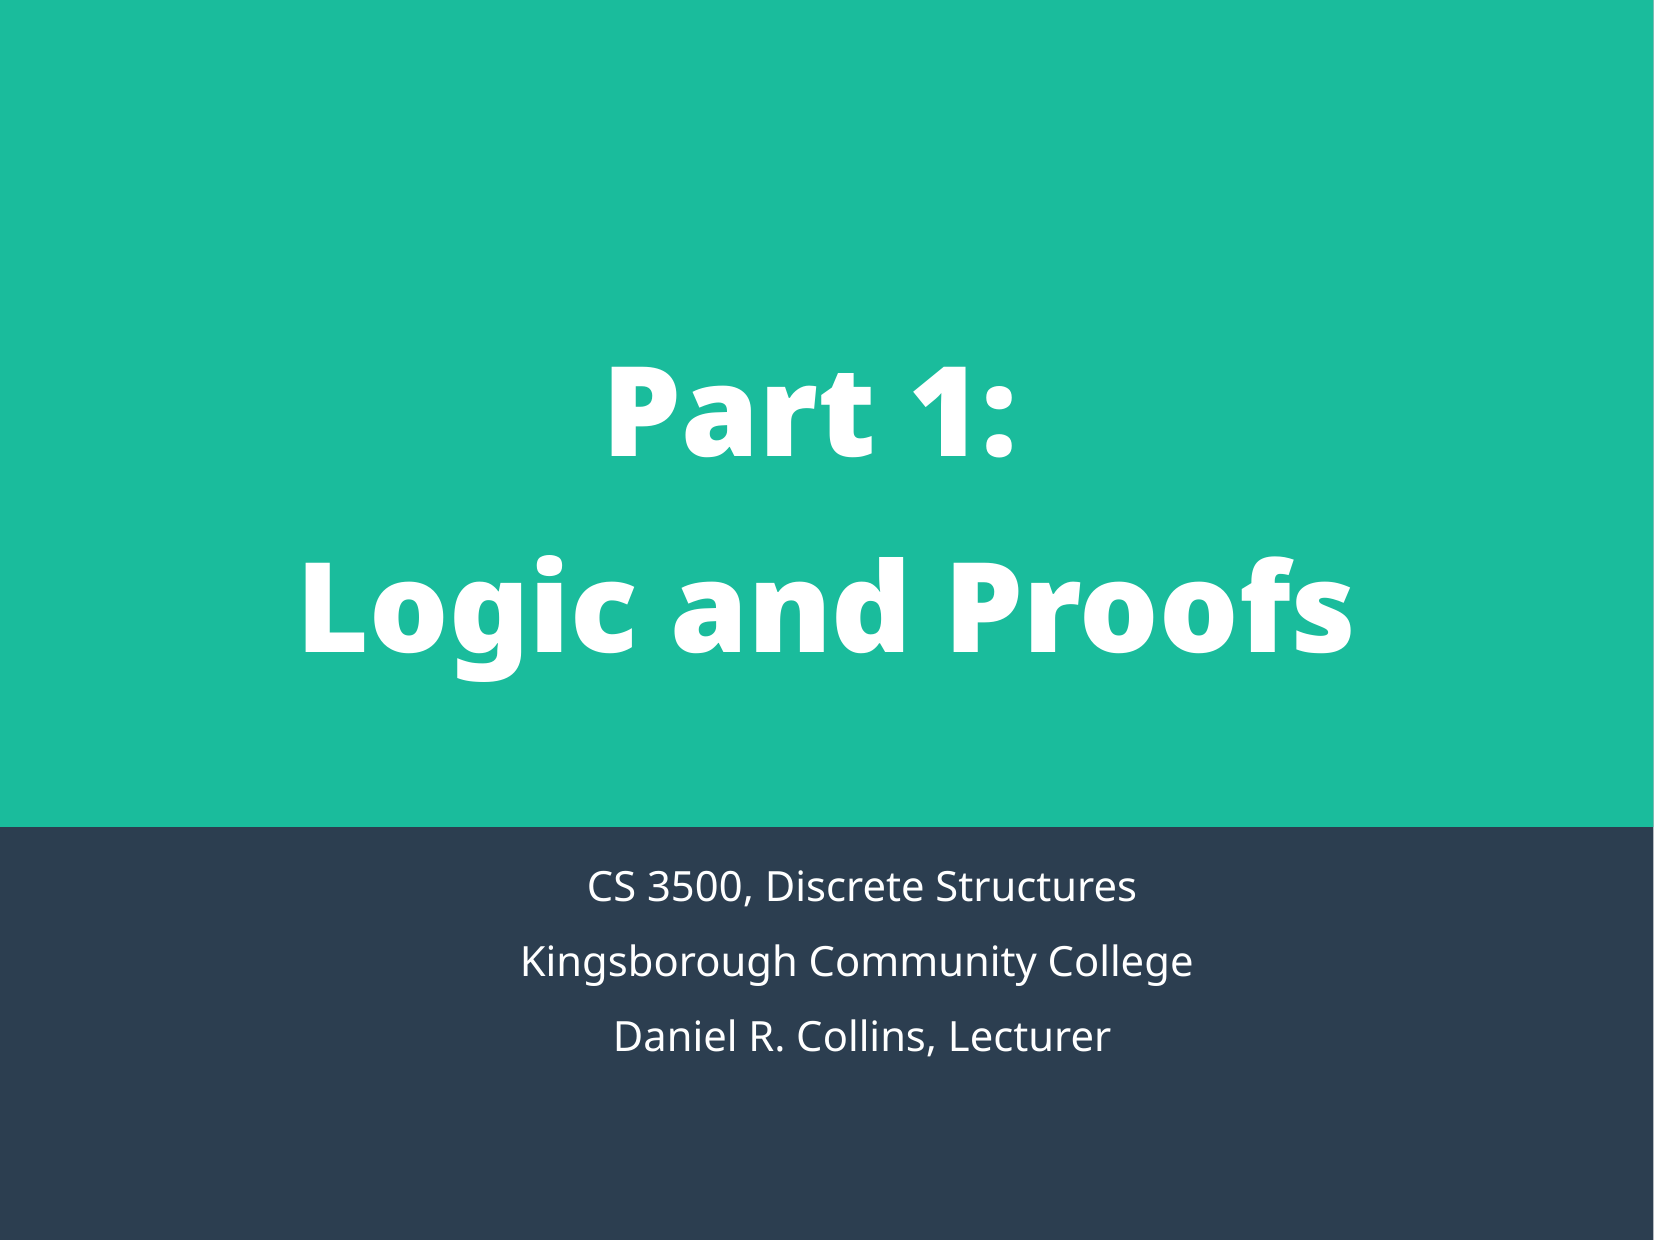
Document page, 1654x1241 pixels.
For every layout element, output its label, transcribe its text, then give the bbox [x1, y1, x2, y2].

title Part 1: Logic and Proofs [59, 218, 1595, 769]
list CS 3500, Discrete Structures Kingsborough Community College Daniel R. Collins, Lecturer [59, 856, 1595, 1182]
